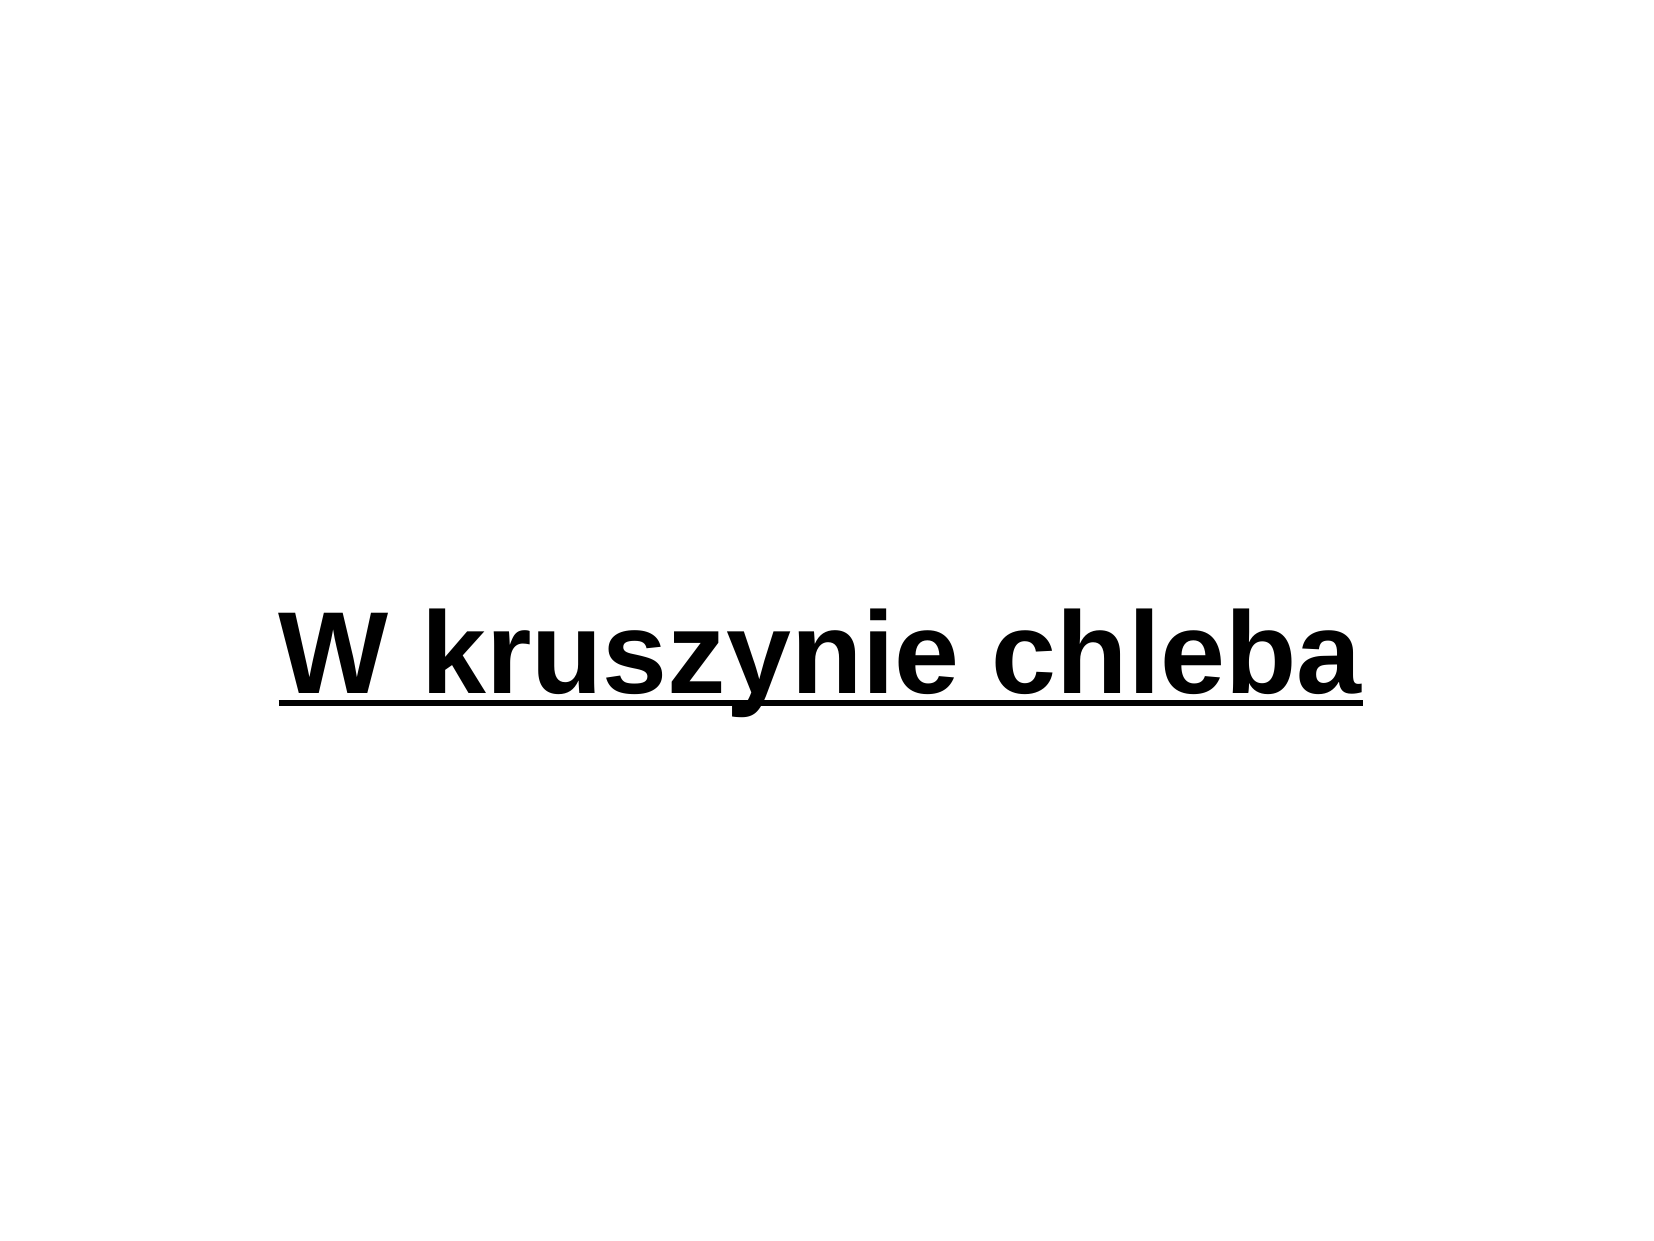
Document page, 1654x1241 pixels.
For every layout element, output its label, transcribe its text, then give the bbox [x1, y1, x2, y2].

subtitle W kruszynie chleba [0, 0, 1642, 1241]
